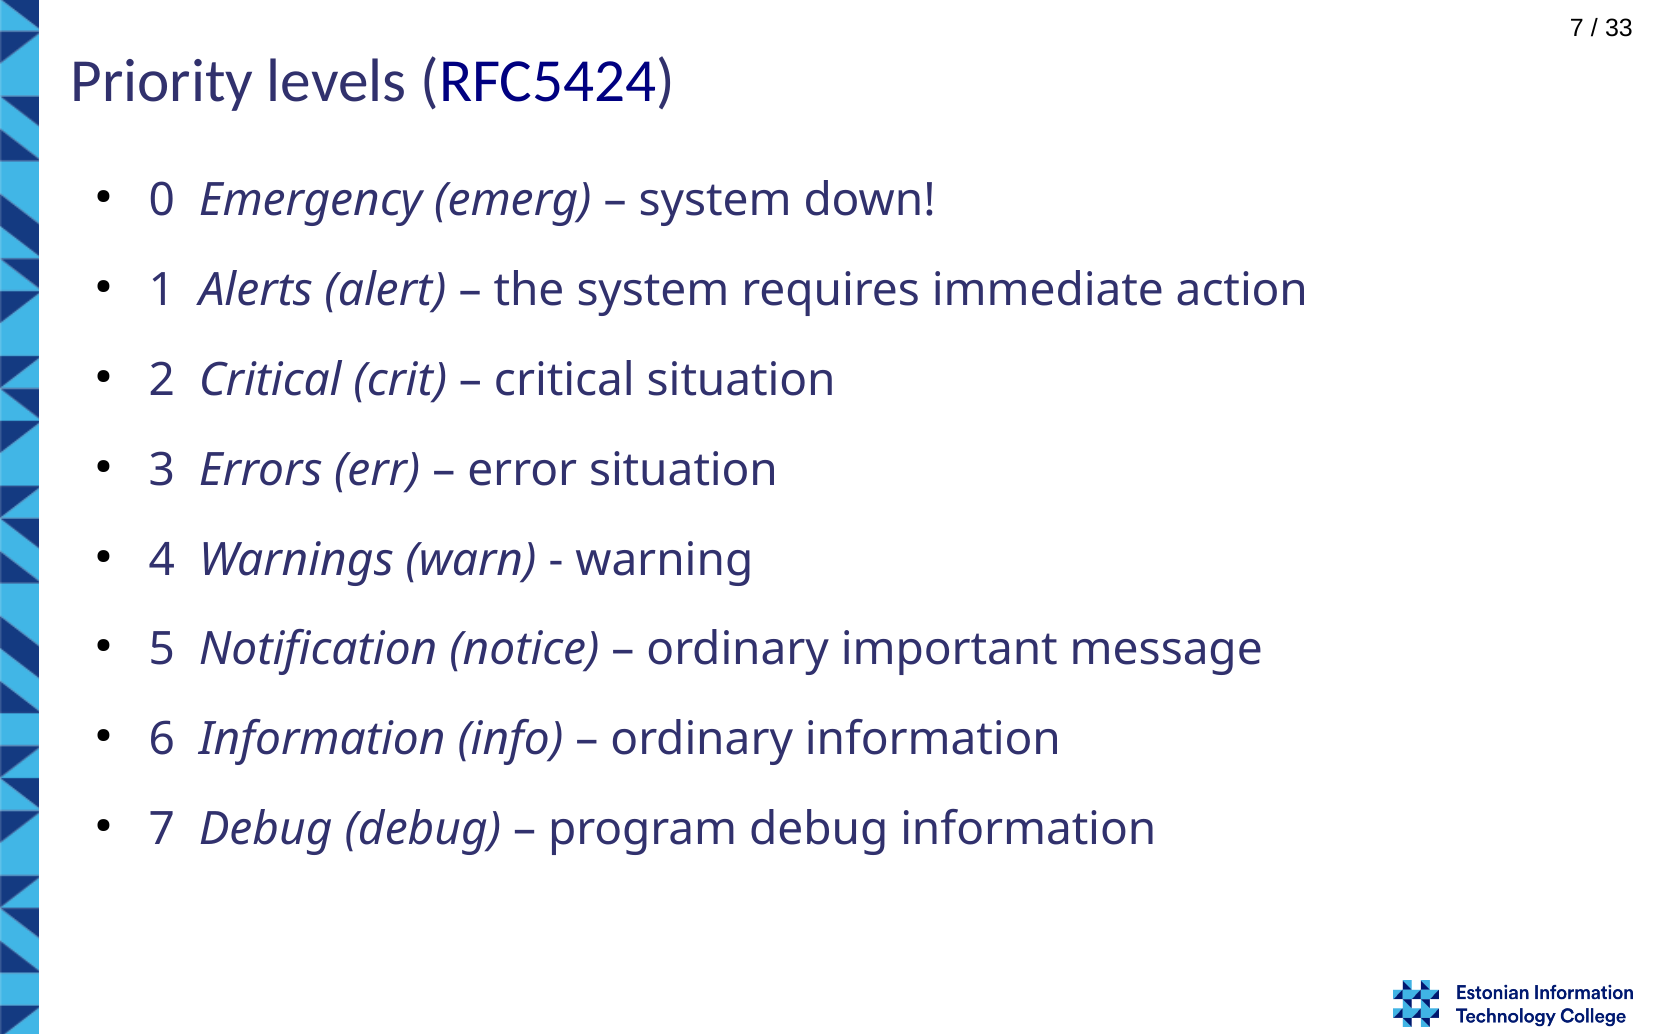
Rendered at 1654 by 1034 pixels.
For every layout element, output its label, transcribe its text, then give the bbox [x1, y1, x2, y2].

list 0 Emergency (emerg) – system down! 1 Alerts (alert) – the system requires immediate action 2 Critical (crit) – critical situation 3 Errors (err) – error situation 4 Warnings (warn) - warning 5 Notification (notice) – ordinary important message 6 Information (info) – ordinary information 7 Debug (debug) – program debug information [77, 166, 1533, 909]
title Priority levels (RFC5424) [70, 41, 1630, 130]
picture [1393, 980, 1633, 1027]
